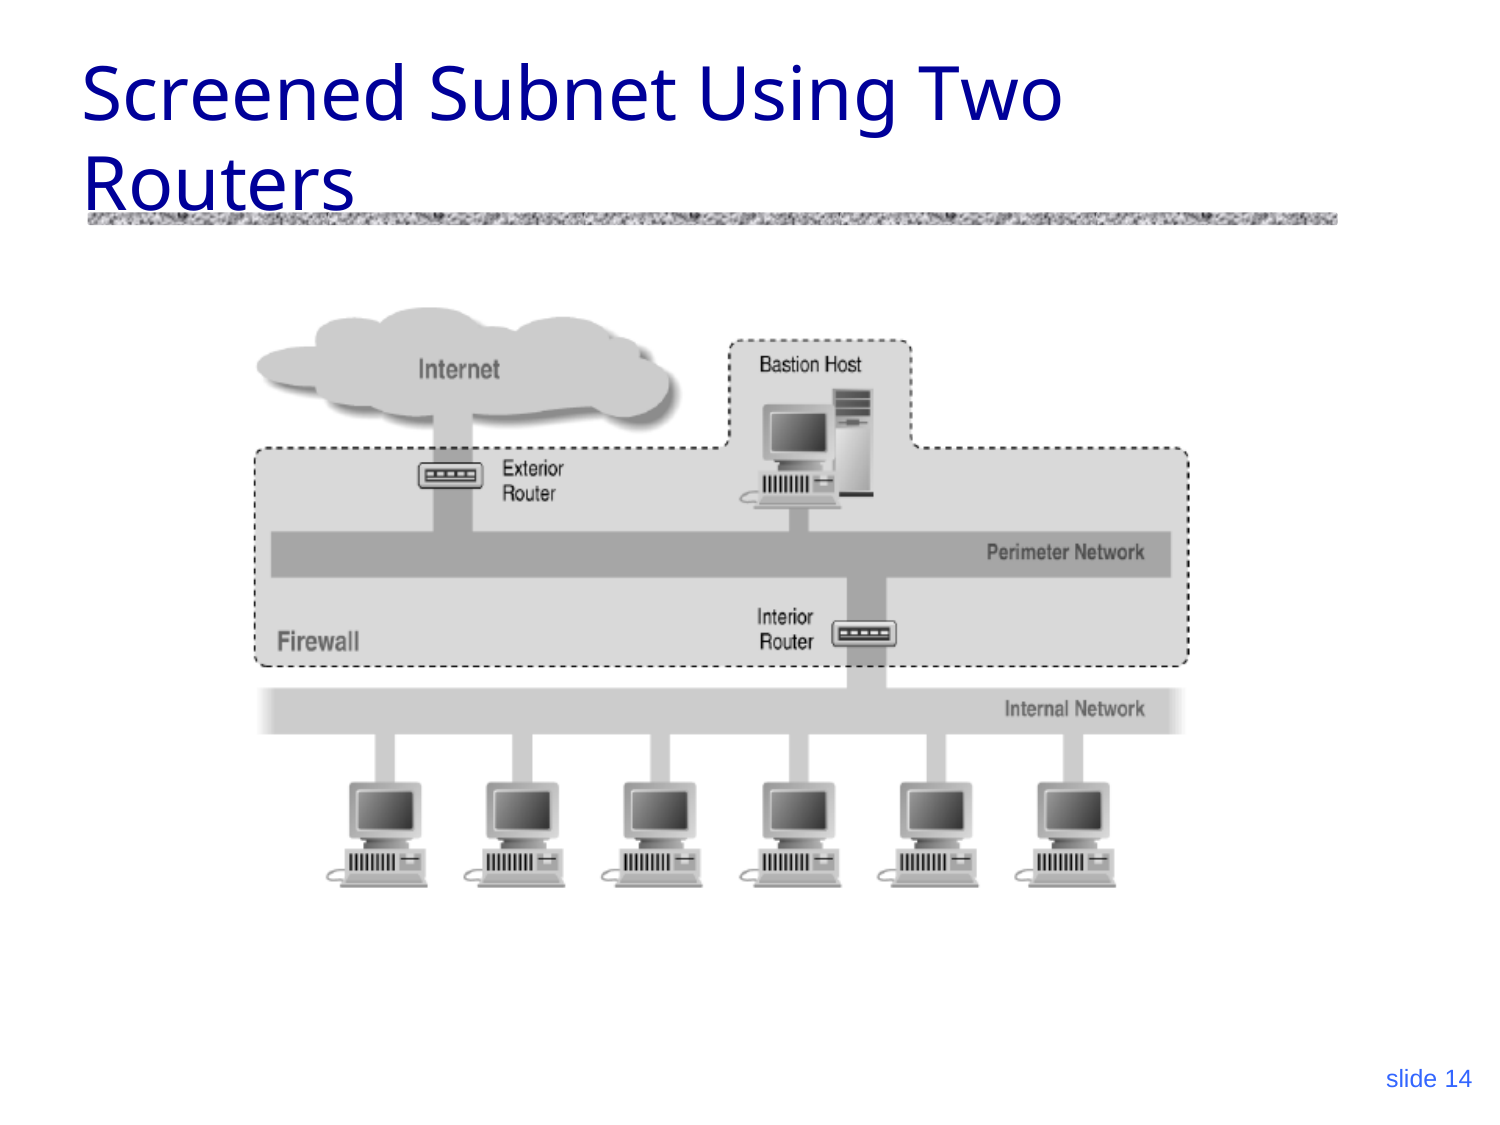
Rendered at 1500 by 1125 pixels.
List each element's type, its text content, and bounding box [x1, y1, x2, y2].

picture [87, 212, 1338, 226]
picture [237, 278, 1207, 913]
text_box Screened Subnet Using Two Routers [66, 37, 1342, 188]
text_box slide <number> [1174, 1025, 1488, 1101]
